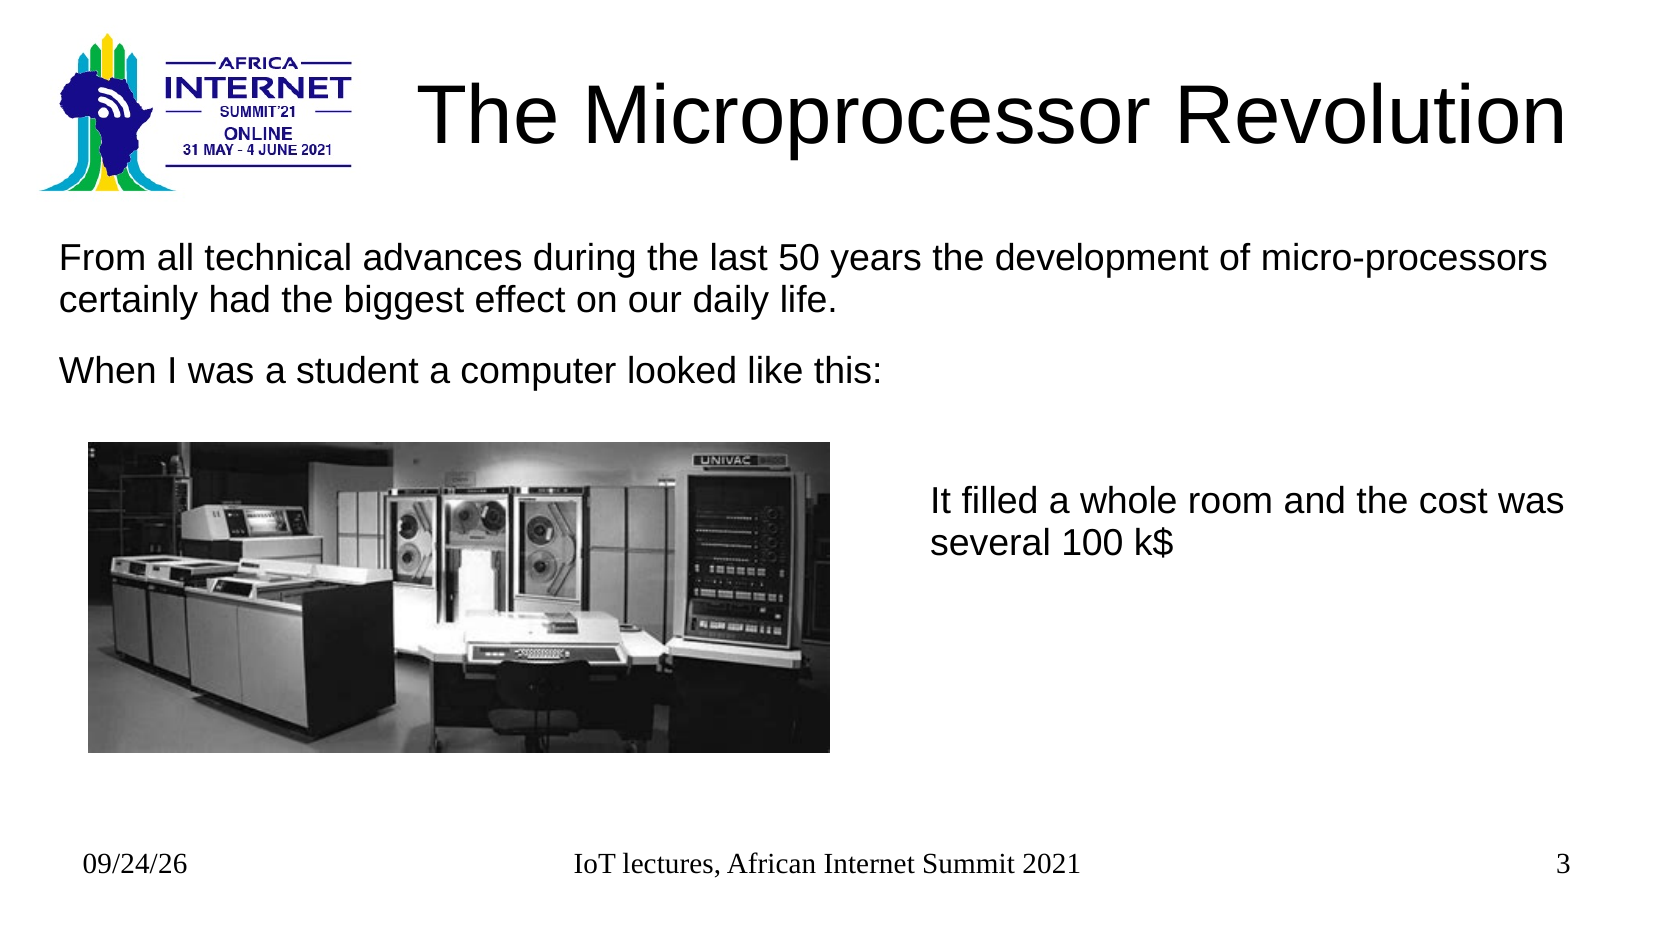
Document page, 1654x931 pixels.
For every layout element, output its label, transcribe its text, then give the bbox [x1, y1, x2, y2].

text_box It filled a whole room and the cost was several 100 k$ [915, 472, 1591, 572]
list From all technical advances during the last 50 years the development of micro-processors certainly had the biggest effect on our daily life. When I was a student a computer looked like this: [59, 236, 1571, 443]
picture [88, 442, 830, 753]
picture [9, 11, 384, 207]
title The Microprocessor Revolution [383, 12, 1601, 218]
